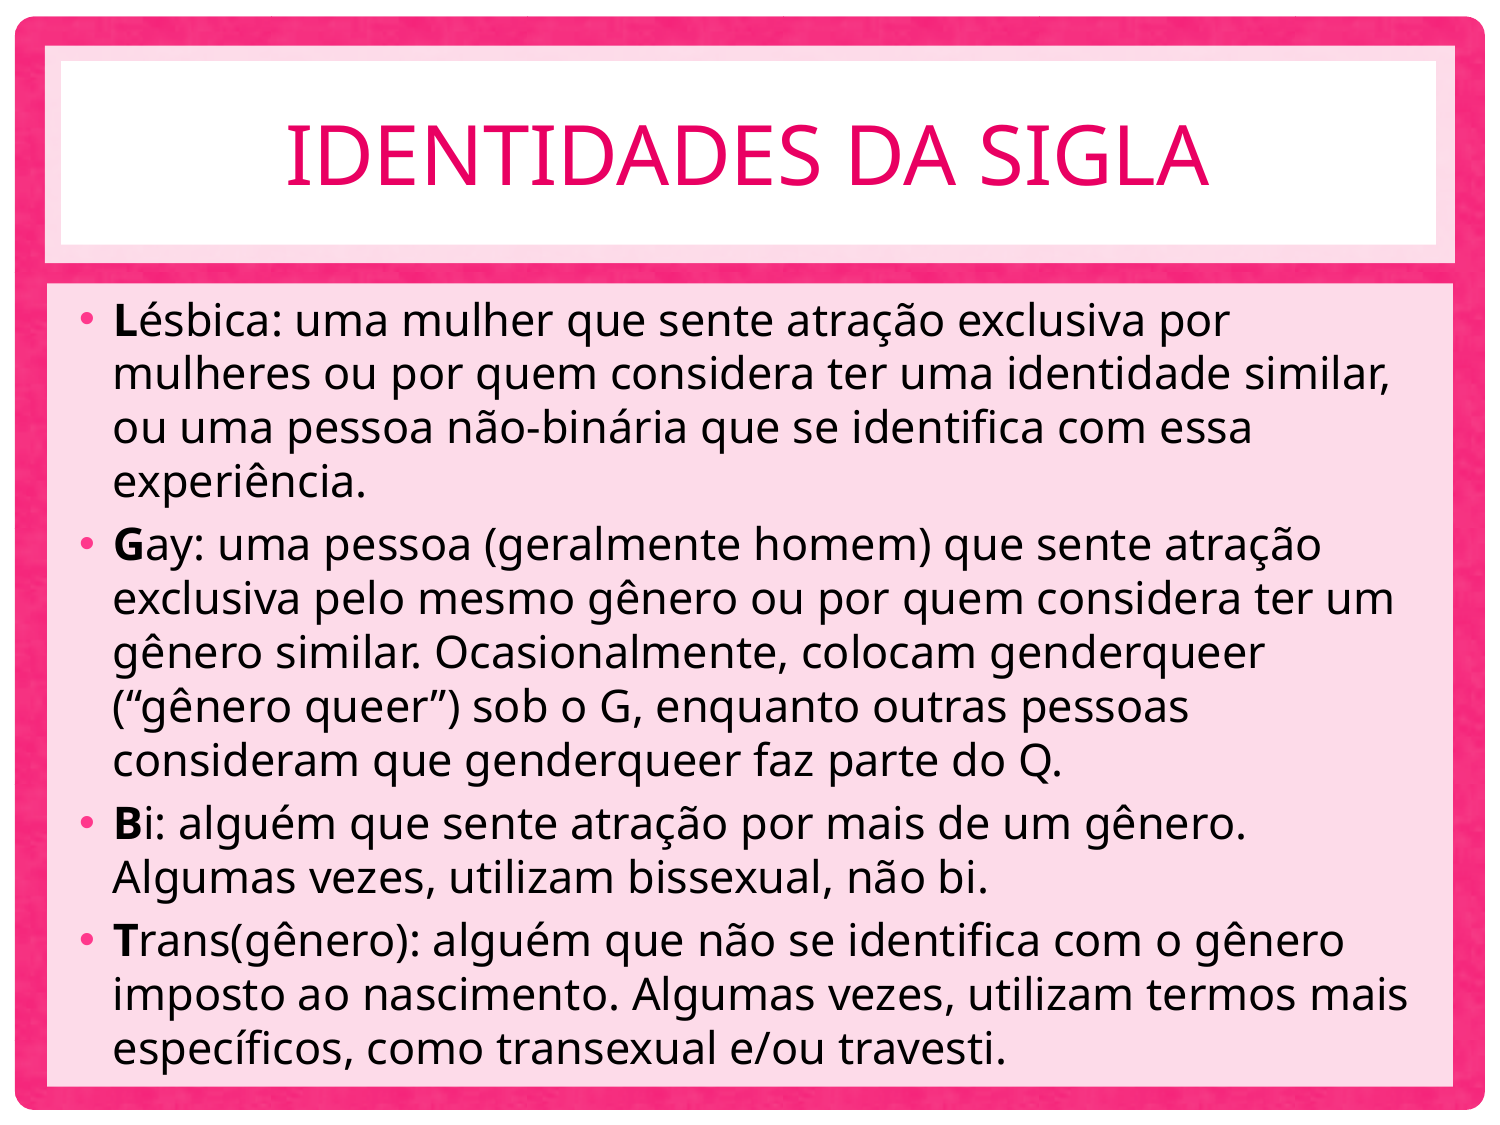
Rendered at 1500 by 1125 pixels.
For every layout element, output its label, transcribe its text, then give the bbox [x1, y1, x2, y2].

list Lésbica: uma mulher que sente atração exclusiva por mulheres ou por quem considera ter uma identidade similar, ou uma pessoa não-binária que se identifica com essa experiência. Gay: uma pessoa (geralmente homem) que sente atração exclusiva pelo mesmo gênero ou por quem considera ter um gênero similar. Ocasionalmente, colocam genderqueer (“gênero queer”) sob o G, enquanto outras pessoas consideram que genderqueer faz parte do Q. Bi: alguém que sente atração por mais de um gênero. Algumas vezes, utilizam bissexual, não bi. Trans(gênero): alguém que não se identifica com o gênero imposto ao nascimento. Algumas vezes, utilizam termos mais específicos, como transexual e/ou travesti. [47, 283, 1453, 1087]
picture [14, 16, 1485, 1110]
title Identidades da sigla [69, 66, 1425, 238]
